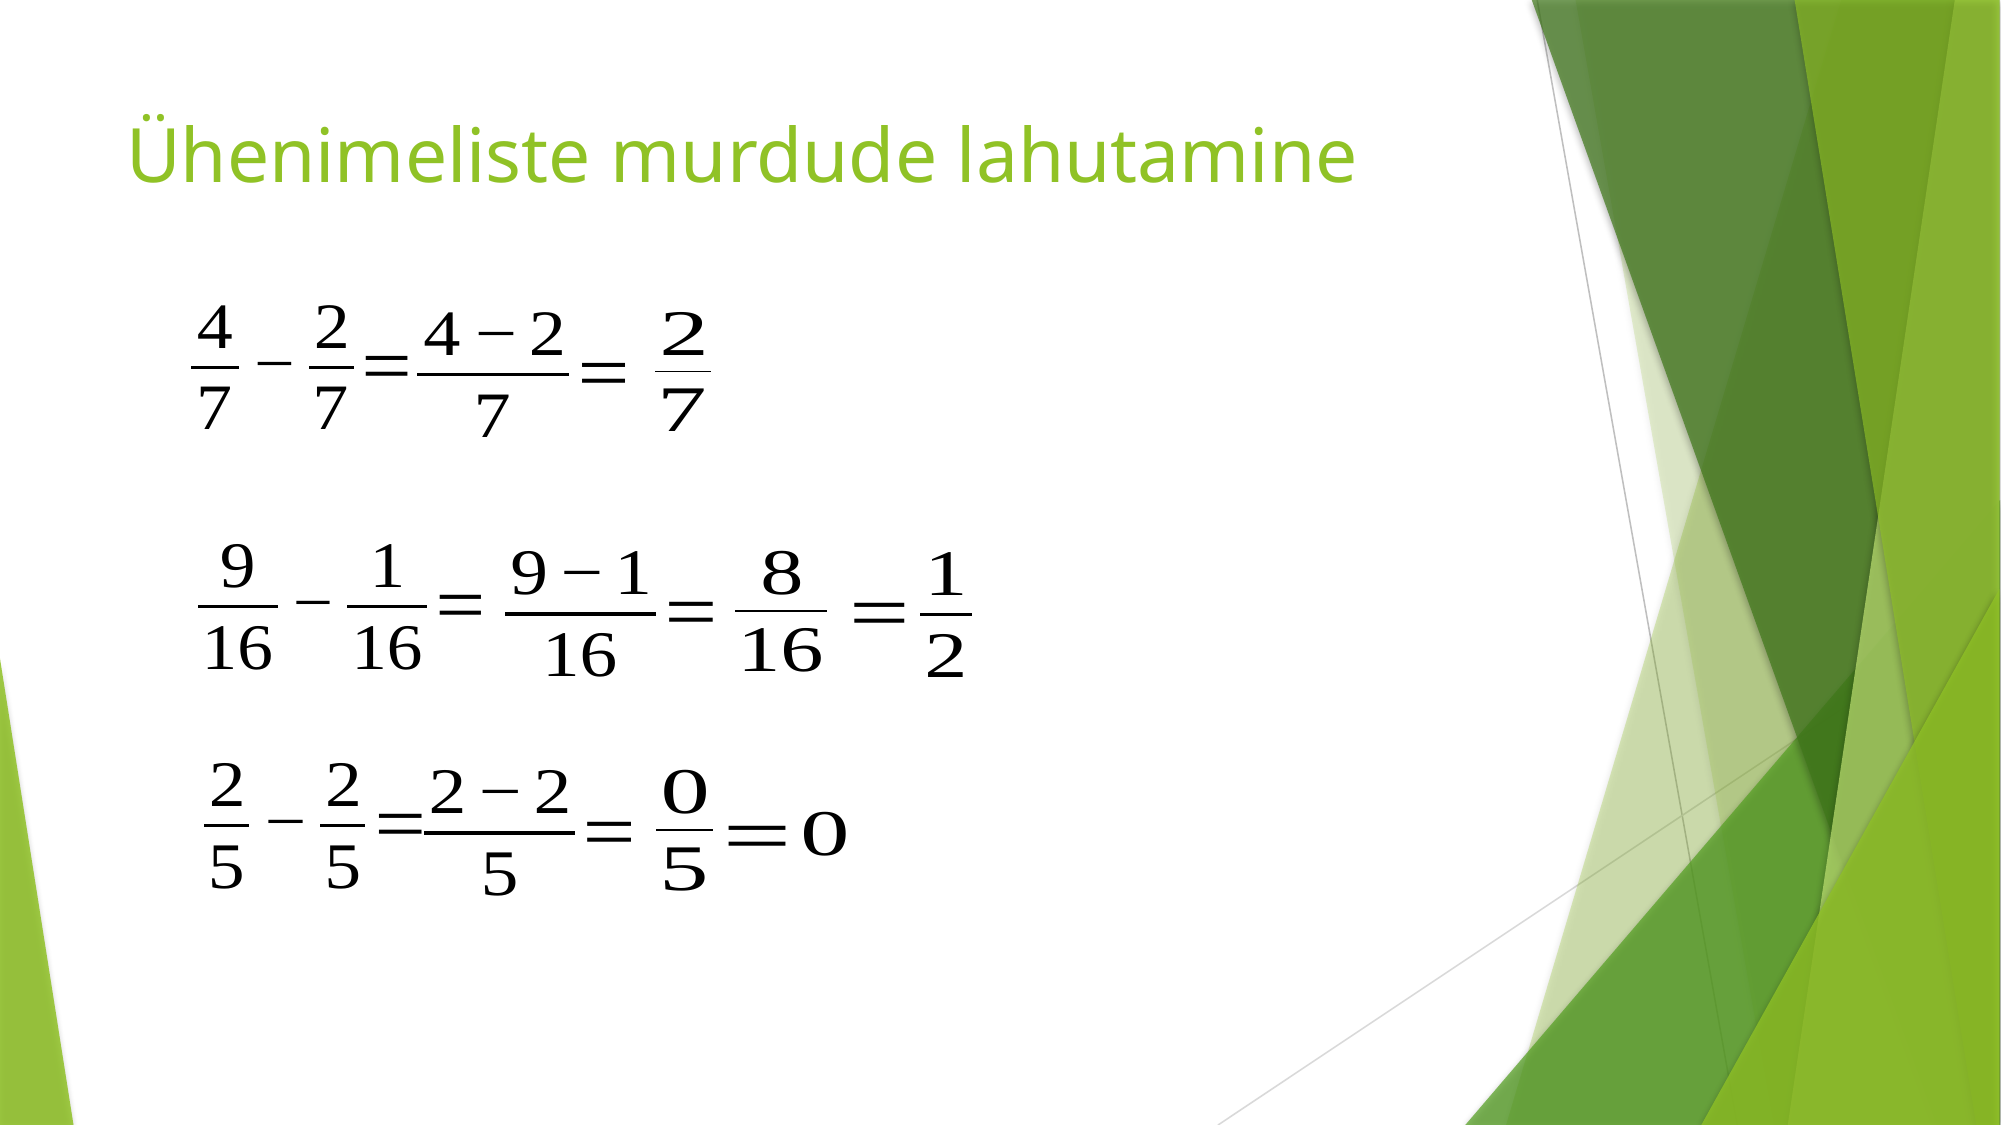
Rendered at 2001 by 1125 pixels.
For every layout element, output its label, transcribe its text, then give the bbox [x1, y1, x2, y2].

title Ühenimeliste murdude lahutamine [111, 99, 1522, 317]
chart [192, 748, 861, 910]
chart [179, 290, 724, 451]
chart [187, 529, 986, 691]
